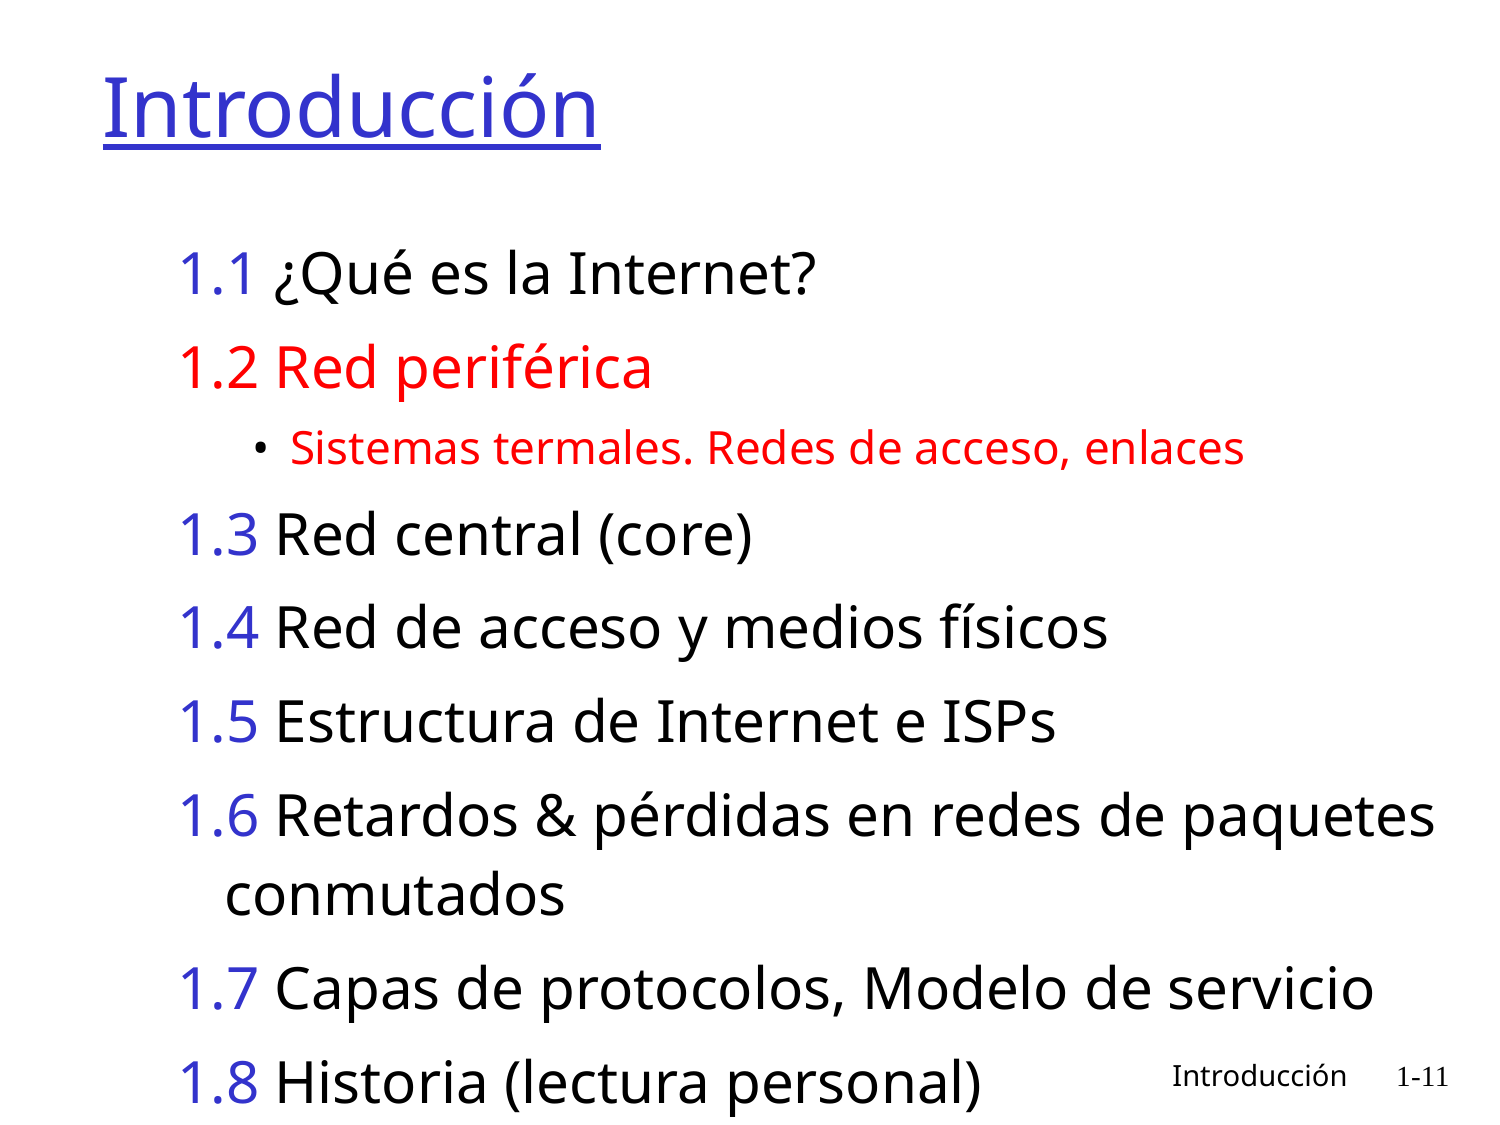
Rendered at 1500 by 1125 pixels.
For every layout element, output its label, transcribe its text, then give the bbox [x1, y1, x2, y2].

text_box 1-<number> [1362, 1050, 1466, 1125]
text_box Introducción [887, 1083, 1362, 1125]
list 1.1 ¿Qué es la Internet? 1.2 Red periférica Sistemas termales. Redes de acceso, enlaces 1.3 Red central (core) 1.4 Red de acceso y medios físicos 1.5 Estructura de Internet e ISPs 1.6 Retardos & pérdidas en redes de paquetes conmutados 1.7 Capas de protocolos, Modelo de servicio 1.8 Historia (lectura personal) [87, 224, 1463, 1083]
title Introducción [87, 16, 1463, 196]
